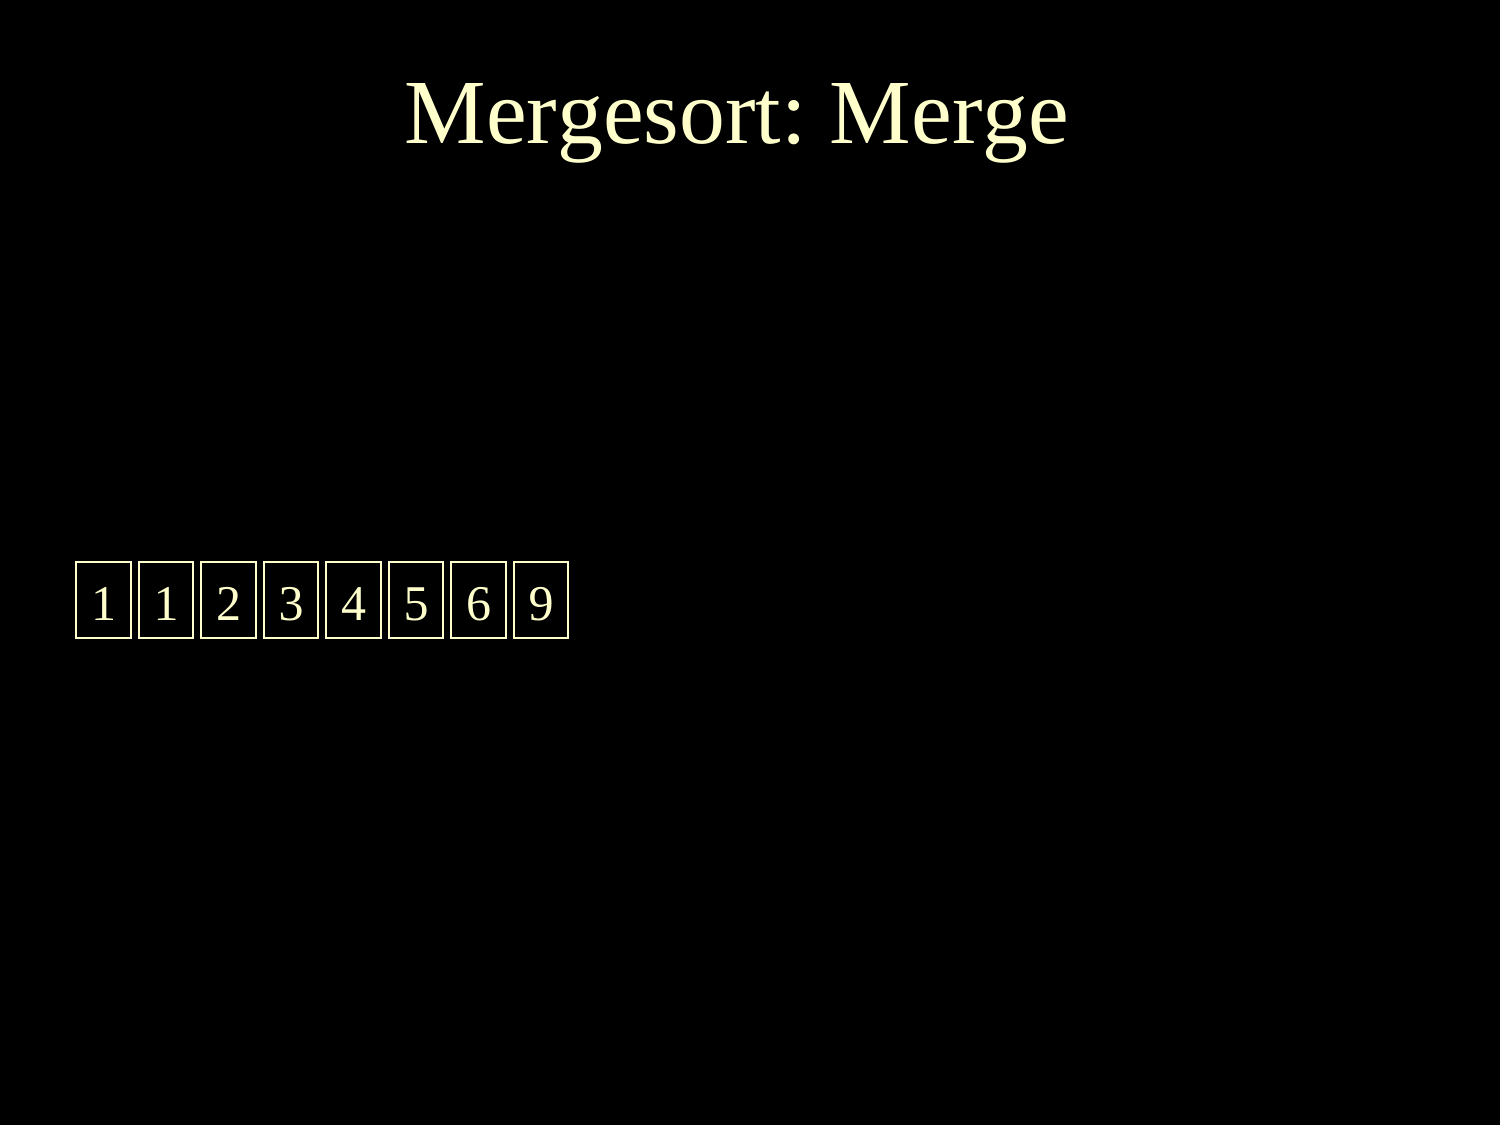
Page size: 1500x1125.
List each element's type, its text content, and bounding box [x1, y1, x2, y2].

text_box 1 [76, 562, 131, 638]
text_box 4 [326, 562, 381, 638]
text_box 3 [263, 562, 319, 638]
text_box 9 [513, 562, 569, 638]
title Mergesort: Merge [8, 50, 1467, 176]
text_box 5 [388, 562, 444, 638]
text_box 1 [138, 562, 194, 638]
text_box 2 [201, 562, 256, 638]
text_box 6 [451, 562, 506, 638]
